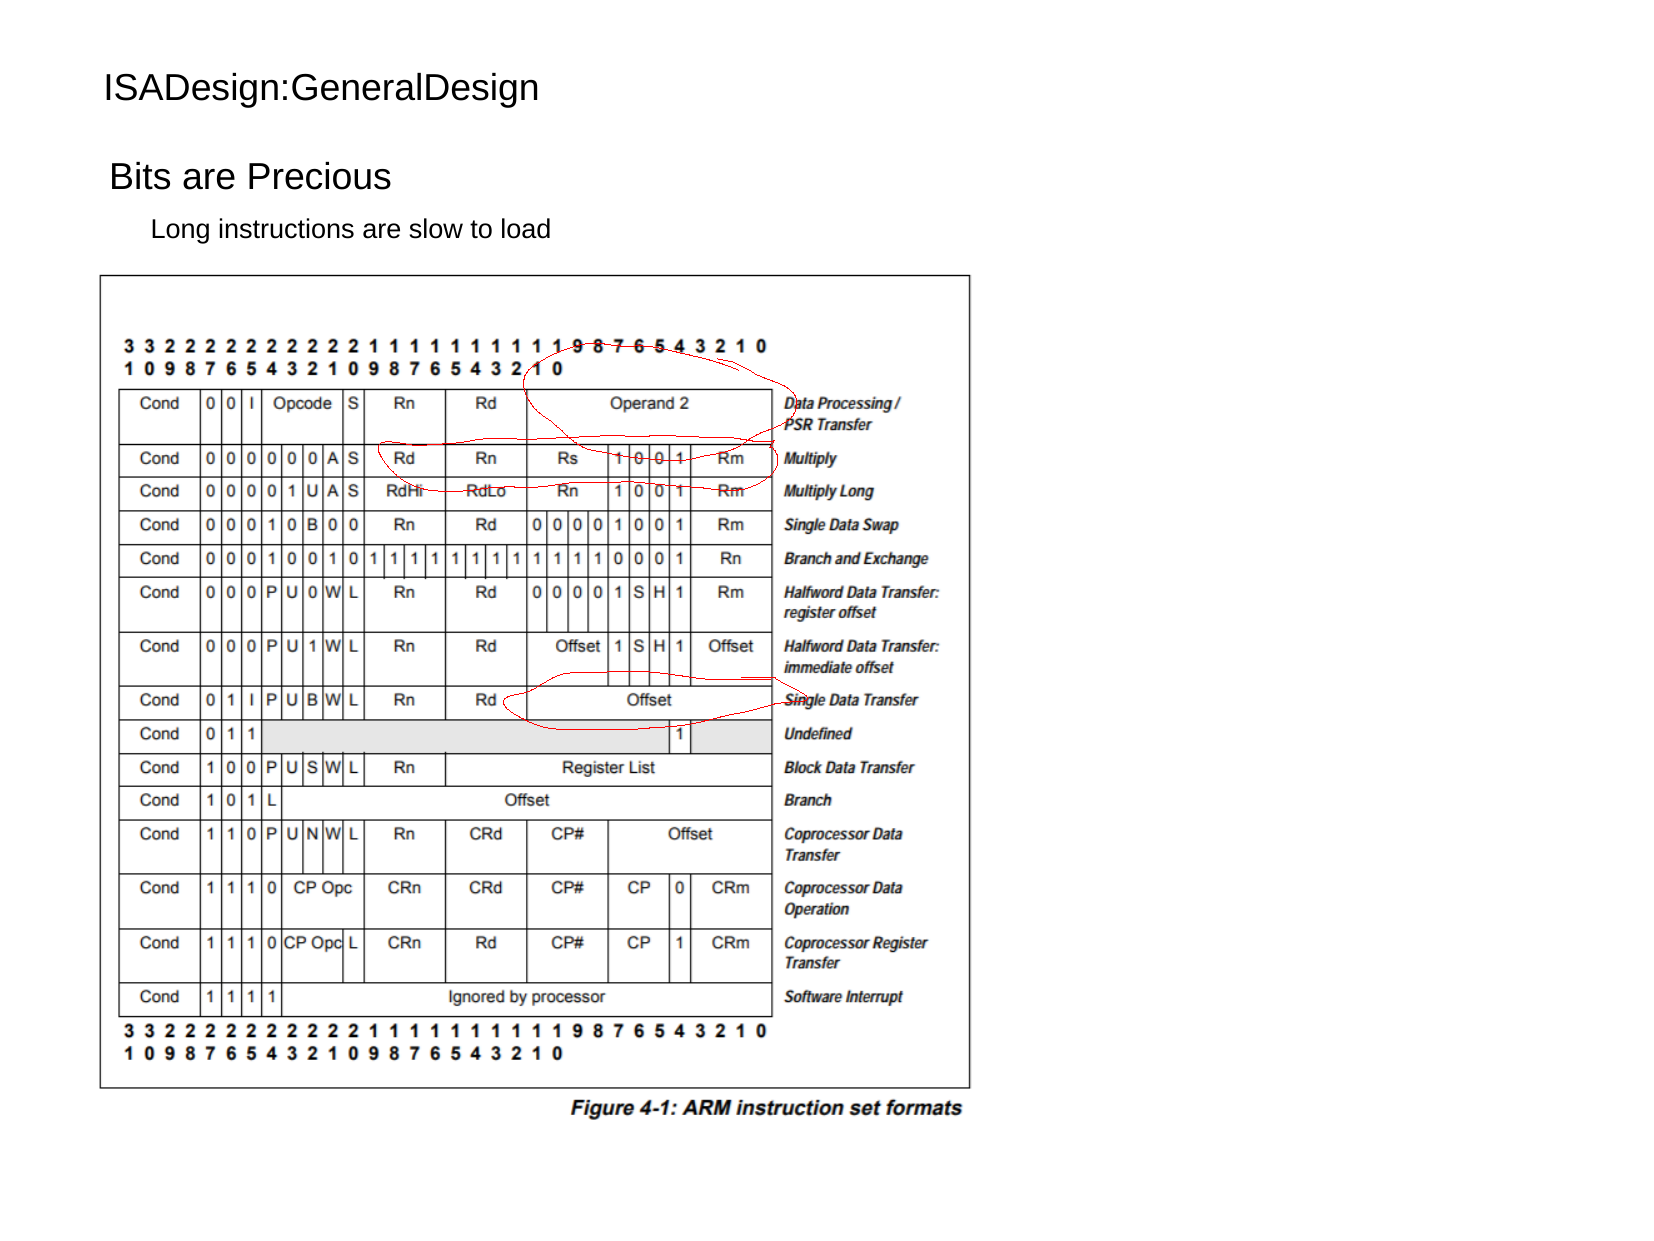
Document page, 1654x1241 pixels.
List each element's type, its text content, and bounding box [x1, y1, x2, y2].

picture [86, 265, 1004, 1125]
text_box Bits are Precious [94, 147, 408, 205]
text_box ISADesign:GeneralDesign [88, 59, 555, 116]
text_box Long instructions are slow to load [135, 206, 566, 252]
